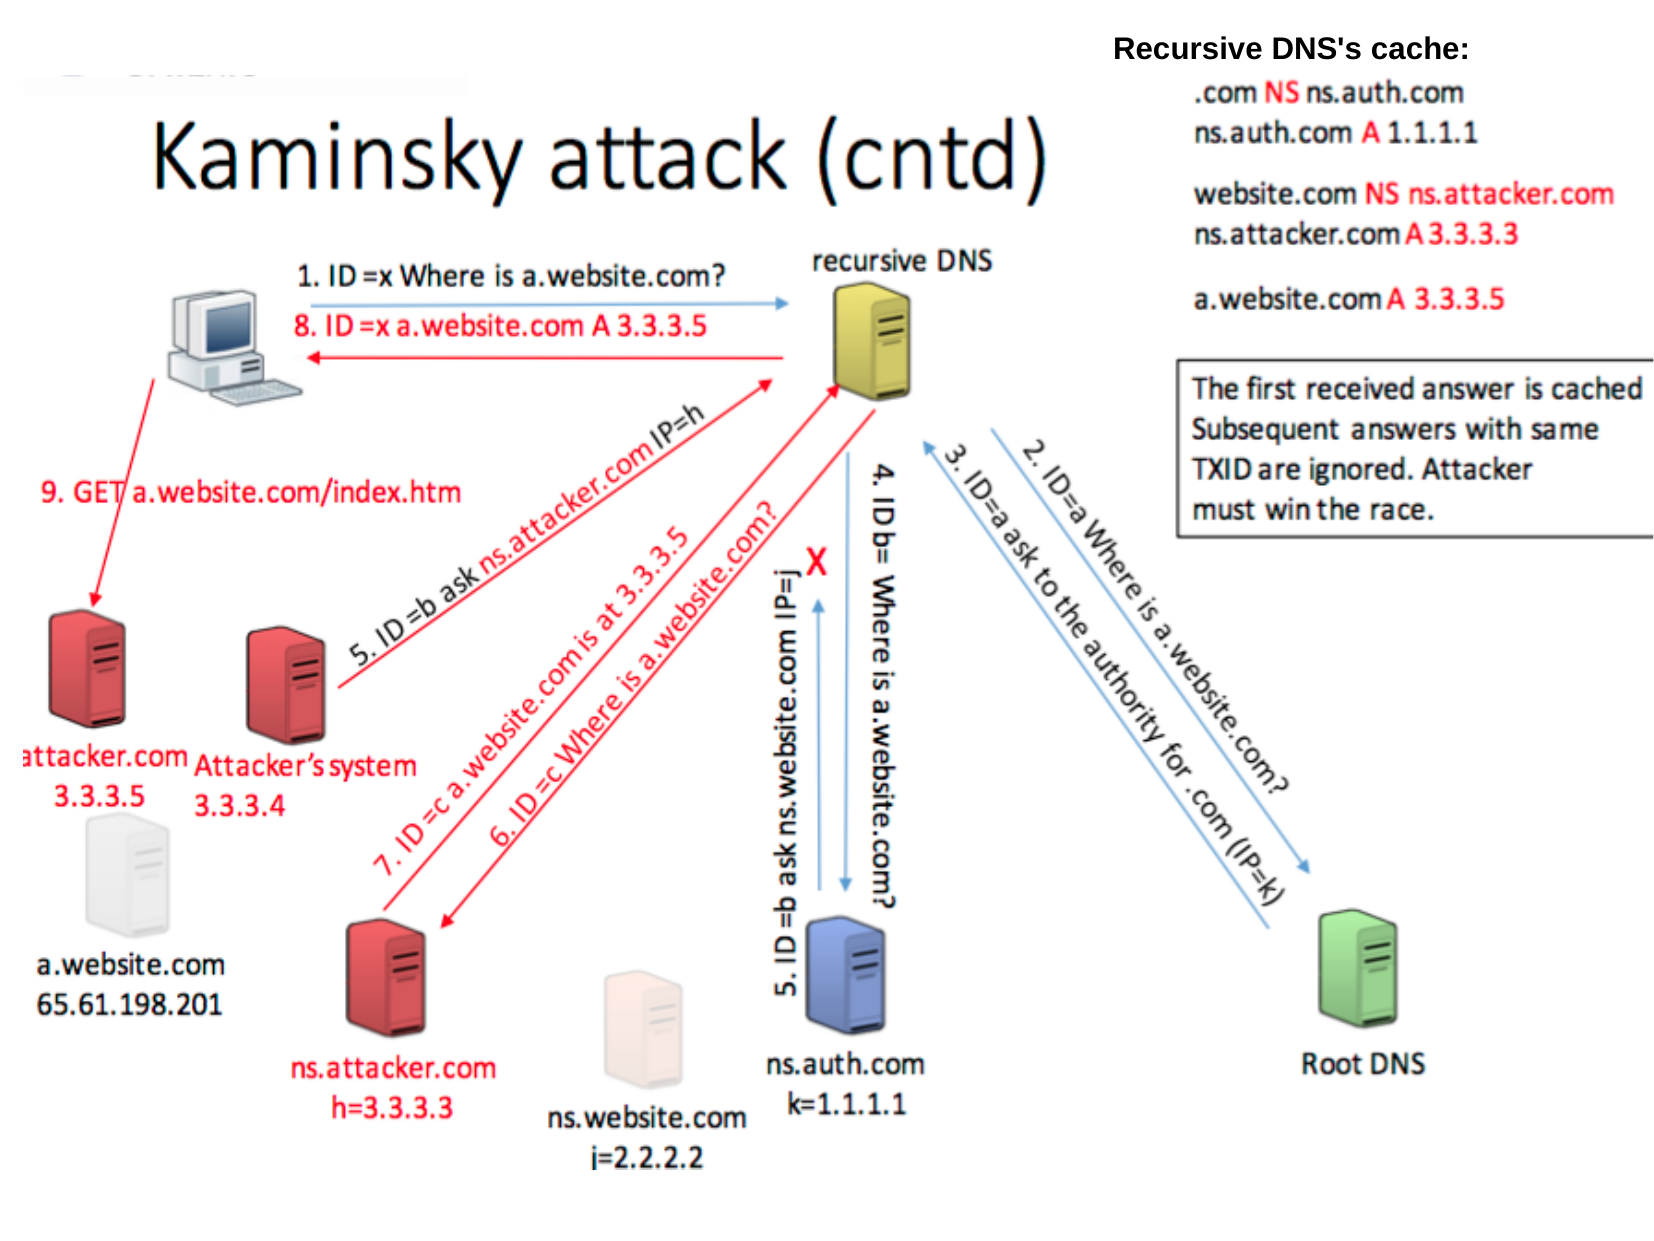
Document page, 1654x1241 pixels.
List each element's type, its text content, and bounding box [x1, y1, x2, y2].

text_box Recursive DNS's cache: [1098, 23, 1571, 108]
picture [23, 75, 1654, 1170]
